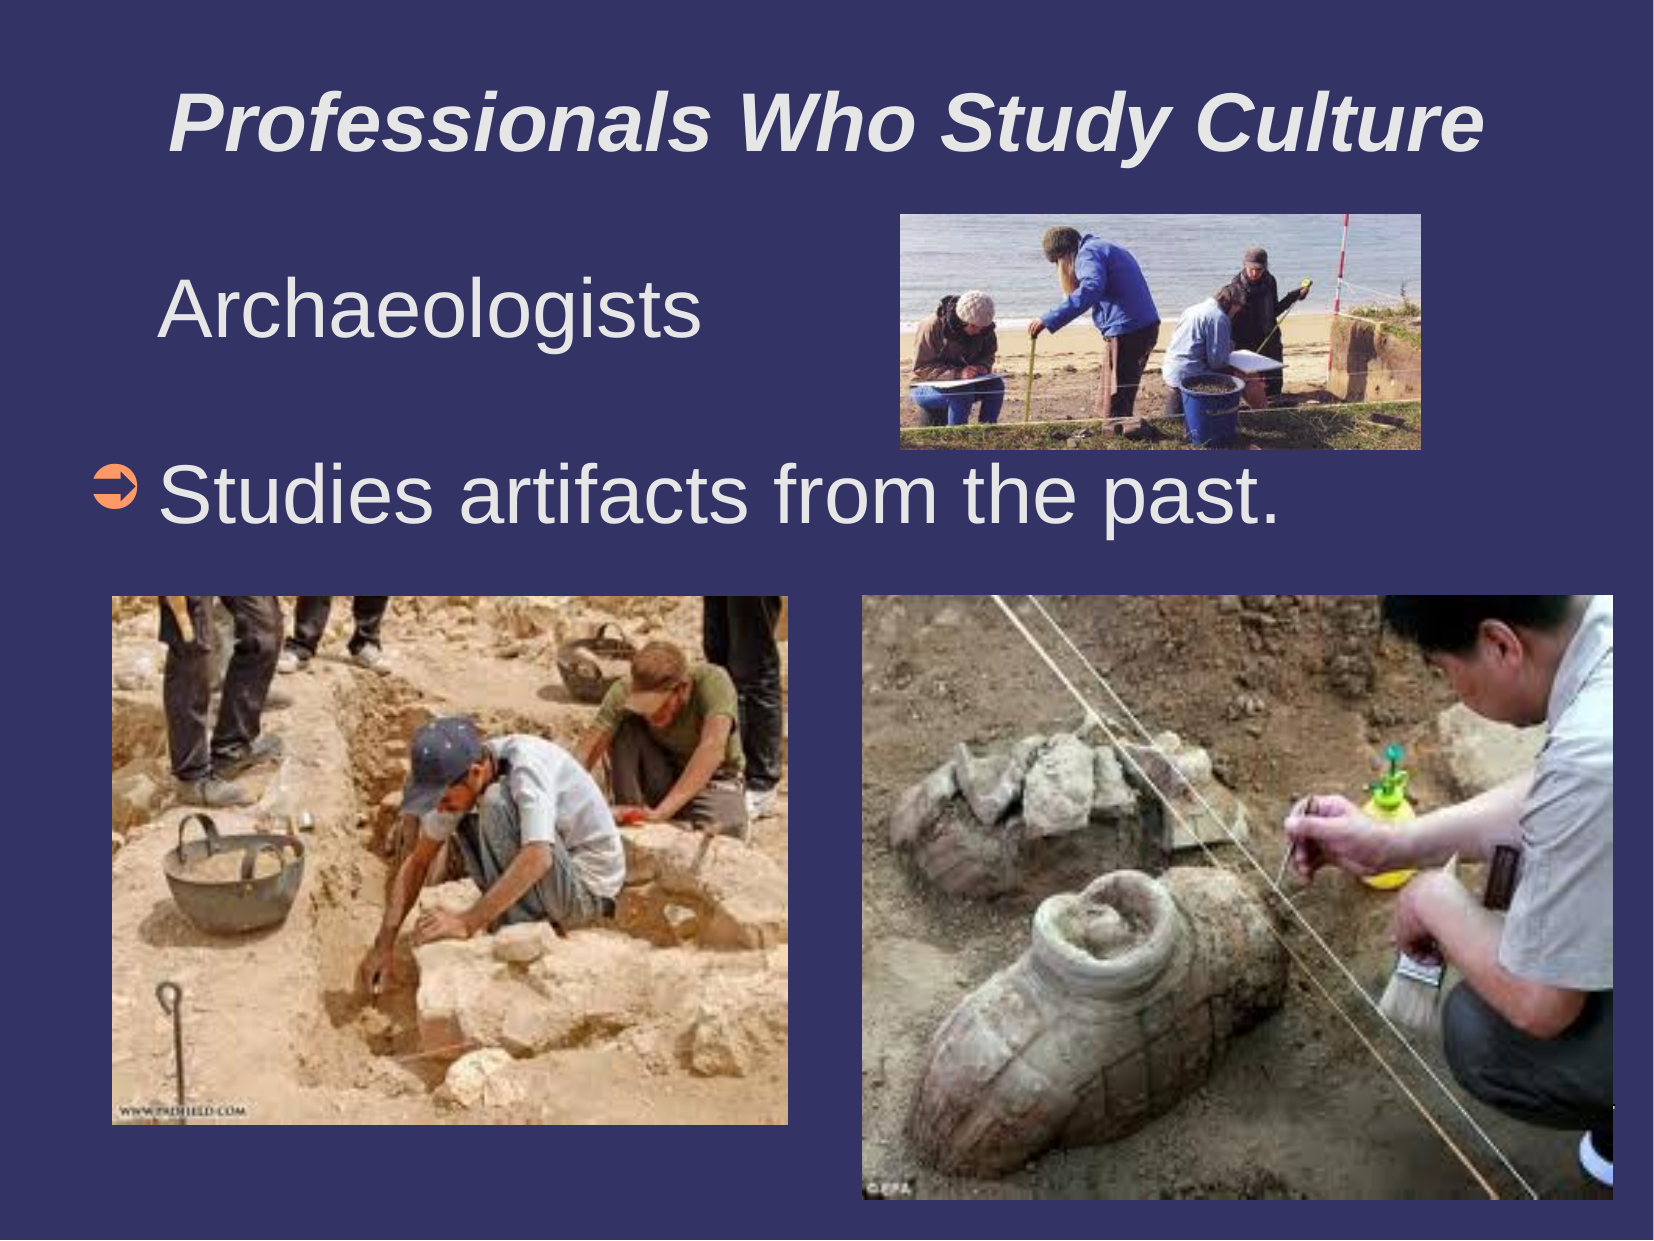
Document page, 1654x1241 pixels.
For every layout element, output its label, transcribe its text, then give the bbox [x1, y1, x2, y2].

list Archaeologists Studies artifacts from the past. [75, 262, 1570, 1147]
picture [112, 596, 788, 1126]
picture [900, 214, 1421, 451]
picture [862, 595, 1613, 1201]
title Professionals Who Study Culture [121, 19, 1534, 227]
